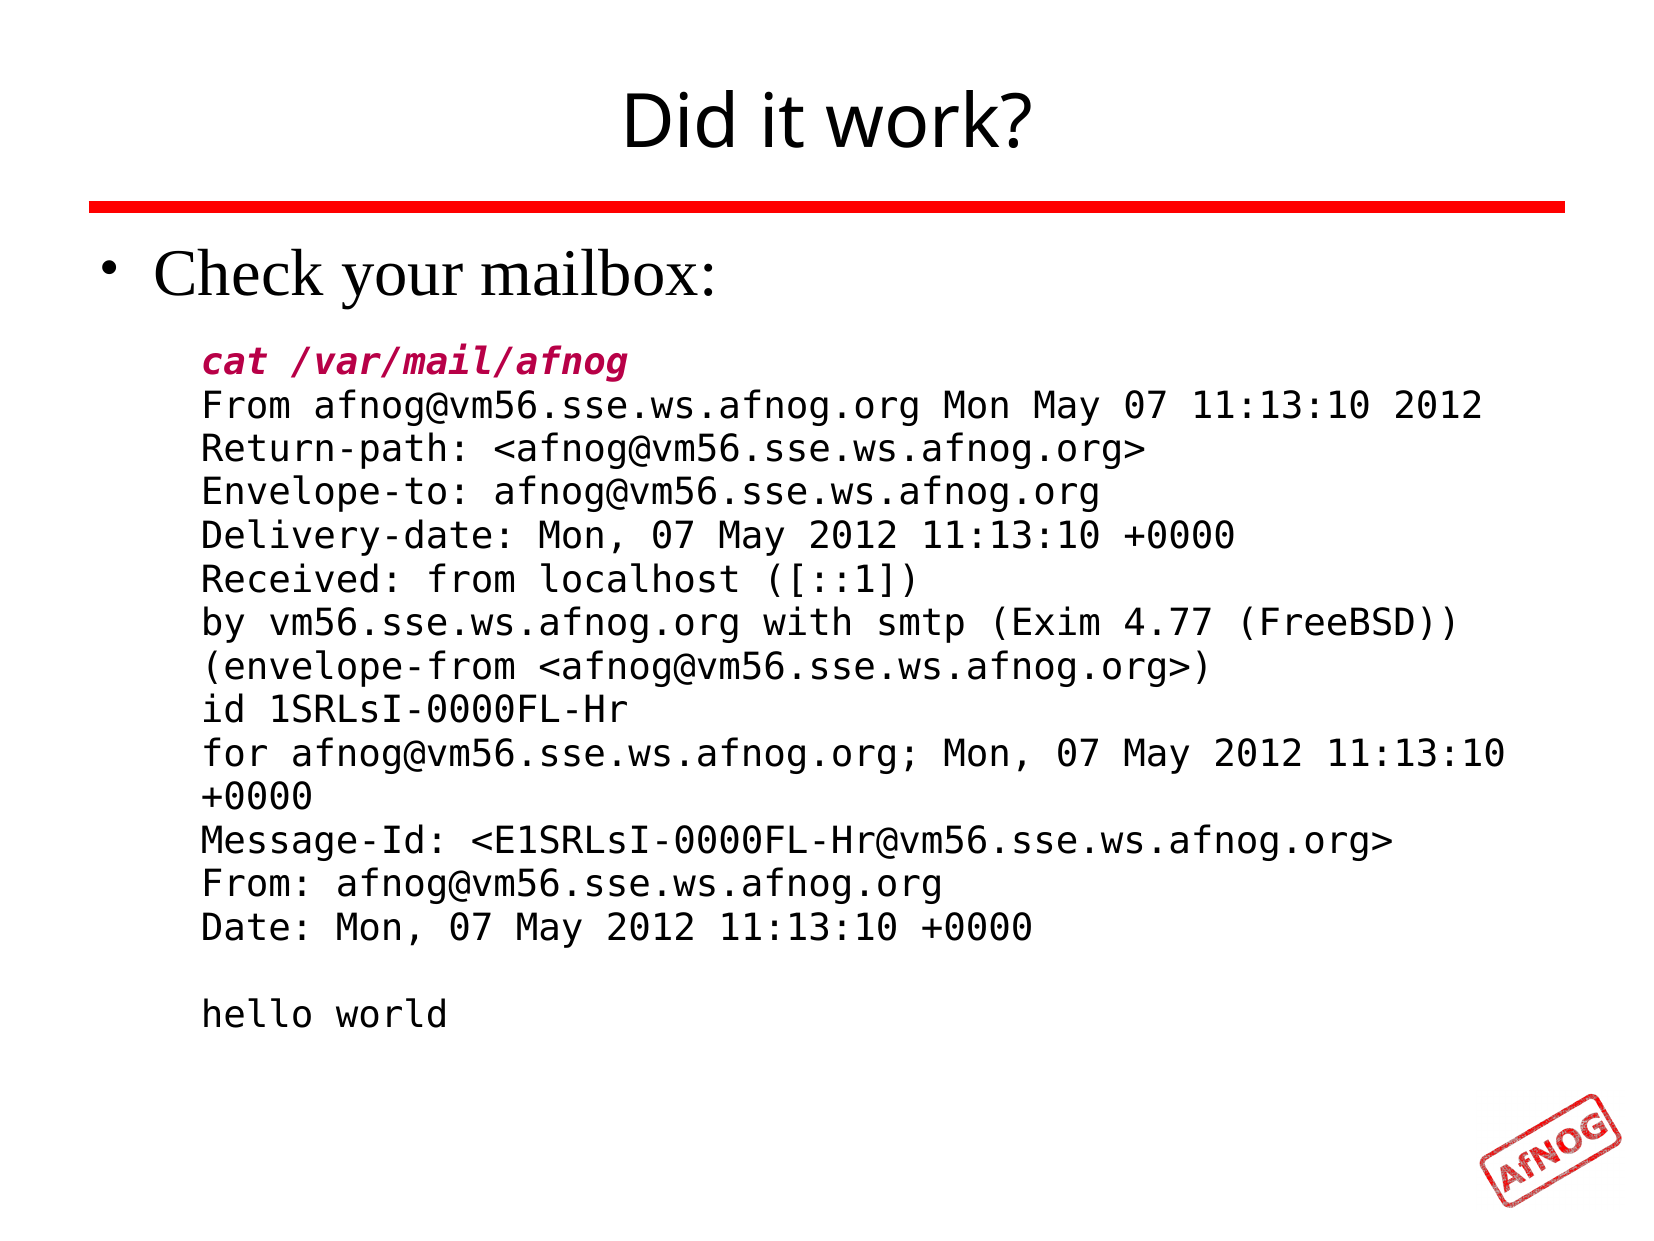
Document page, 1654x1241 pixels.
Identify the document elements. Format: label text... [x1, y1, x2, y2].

list Check your mailbox: cat /var/mail/afnog From afnog@vm56.sse.ws.afnog.org Mon May 07 11:13:10 2012 Return-path: <afnog@vm56.sse.ws.afnog.org> Envelope-to: afnog@vm56.sse.ws.afnog.org Delivery-date: Mon, 07 May 2012 11:13:10 +0000 Received: from localhost ([::1]) by vm56.sse.ws.afnog.org with smtp (Exim 4.77 (FreeBSD)) (envelope-from <afnog@vm56.sse.ws.afnog.org>) id 1SRLsI-0000FL-Hr for afnog@vm56.sse.ws.afnog.org; Mon, 07 May 2012 11:13:10 +0000 Message-Id: <E1SRLsI-0000FL-Hr@vm56.sse.ws.afnog.org> From: afnog@vm56.sse.ws.afnog.org Date: Mon, 07 May 2012 11:13:10 +0000 hello world [82, 236, 1571, 1123]
picture [1476, 1090, 1625, 1211]
title Did it work? [88, 29, 1565, 207]
